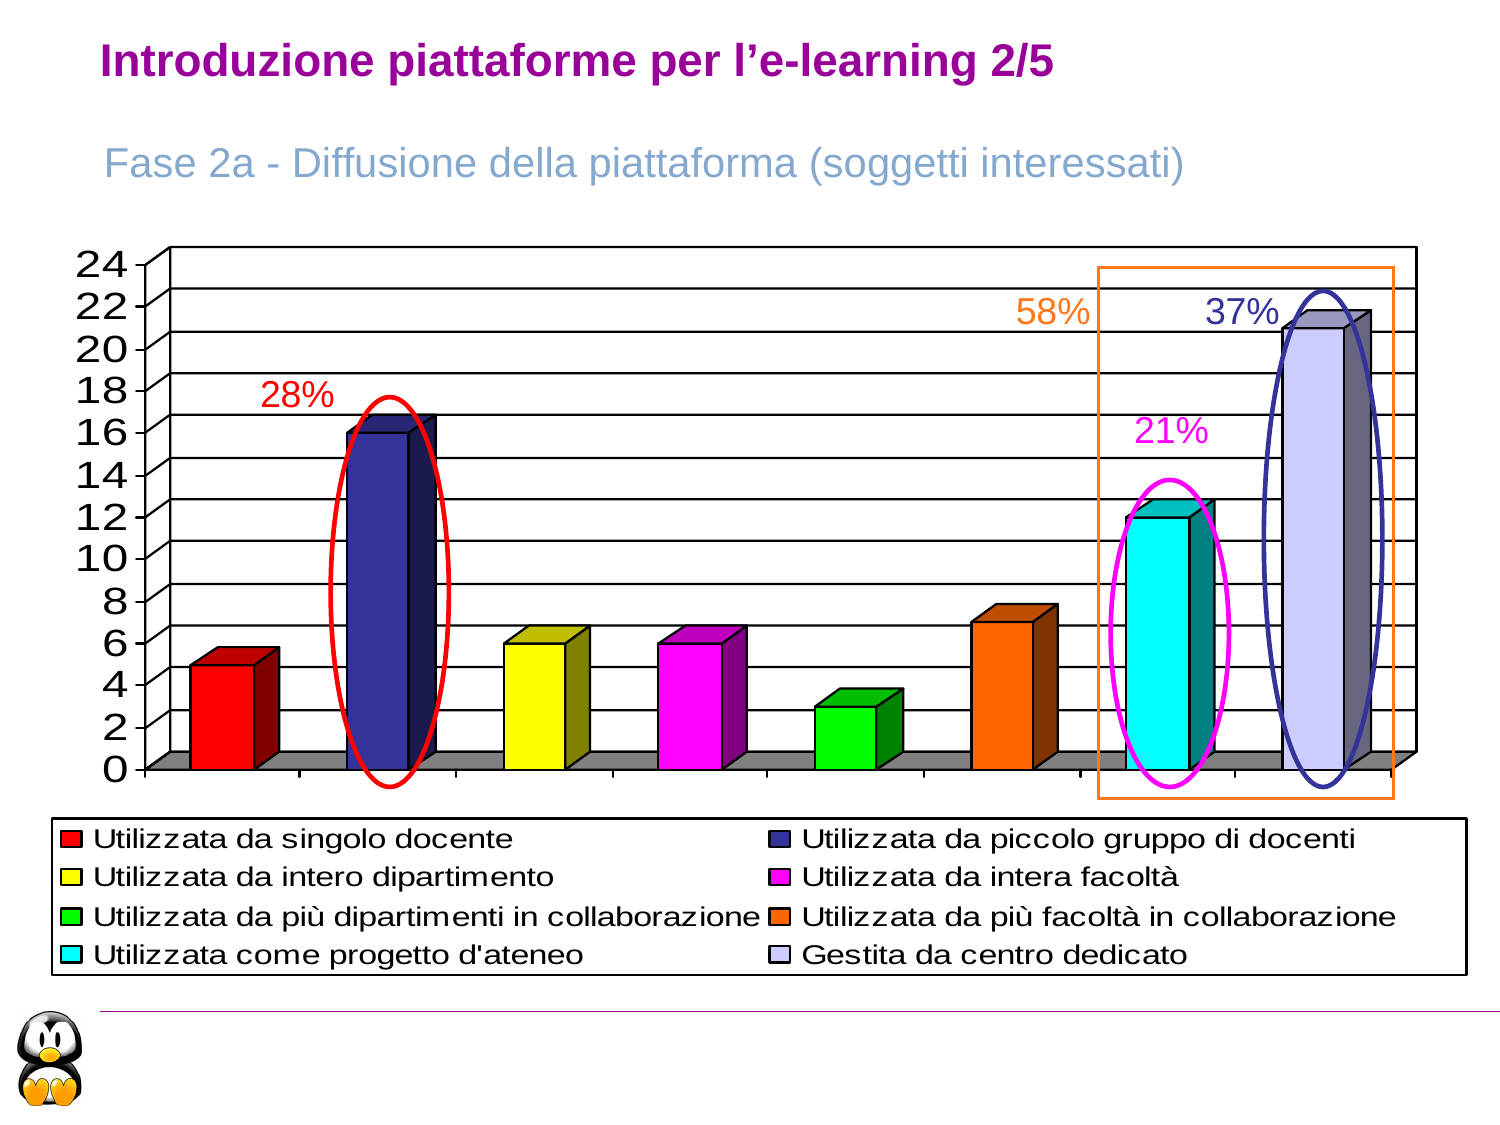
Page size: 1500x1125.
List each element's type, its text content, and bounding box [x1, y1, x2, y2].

picture [17, 1011, 82, 1106]
text_box 37% [1205, 290, 1280, 334]
title Introduzione piattaforme per l’e-learning 2/5 [99, 35, 1075, 149]
chart [29, 220, 1483, 988]
text_box Fase 2a - Diffusione della piattaforma (soggetti interessati) [0, 137, 1247, 196]
text_box 28% [259, 373, 335, 416]
text_box 21% [1134, 409, 1210, 452]
text_box 58% [1015, 290, 1091, 333]
